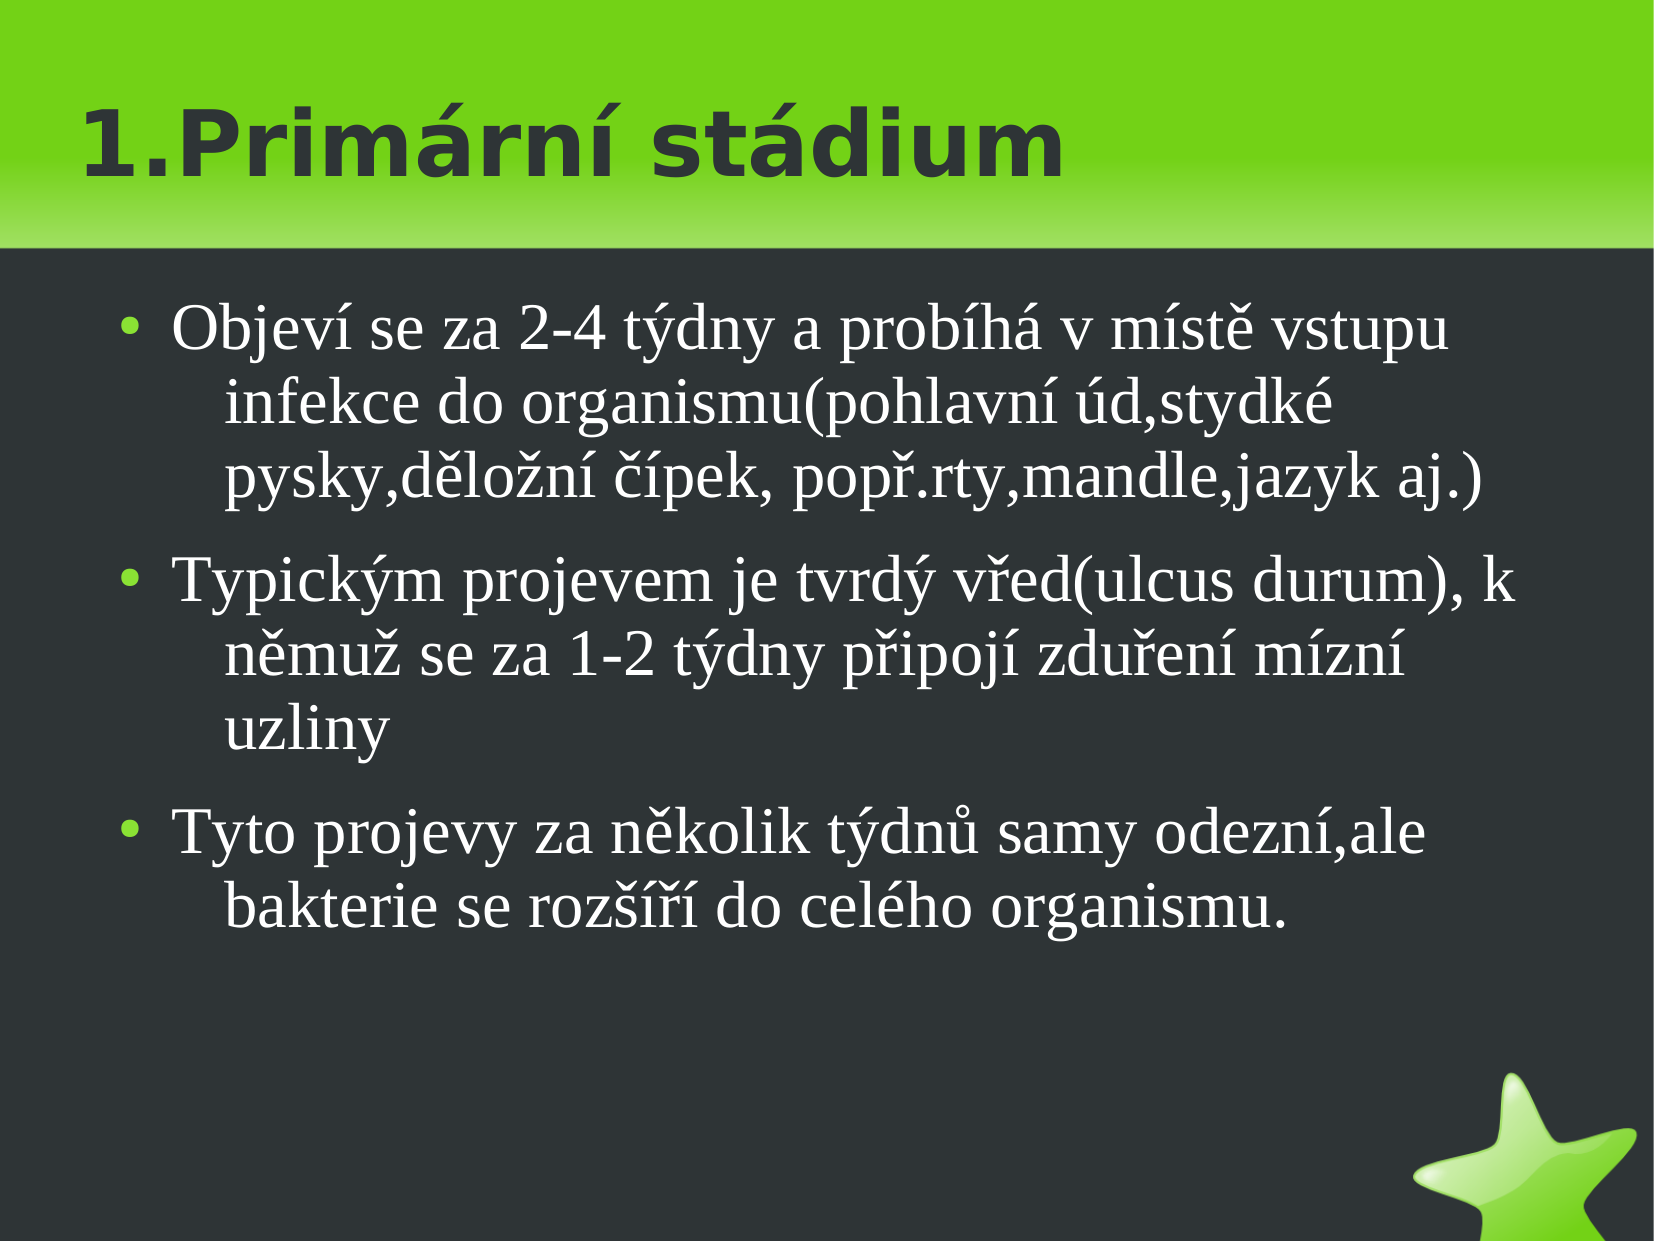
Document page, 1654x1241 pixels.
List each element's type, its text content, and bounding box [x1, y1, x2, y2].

title 1.Primární stádium [76, 41, 1565, 249]
picture [0, 0, 1654, 1241]
list Objeví se za 2-4 týdny a probíhá v místě vstupu infekce do organismu(pohlavní úd,stydké pysky,děložní čípek, popř.rty,mandle,jazyk aj.) Typickým projevem je tvrdý vřed(ulcus durum), k němuž se za 1-2 týdny připojí zduření mízní uzliny Tyto projevy za několik týdnů samy odezní,ale bakterie se rozšíří do celého organismu. [82, 290, 1571, 1109]
